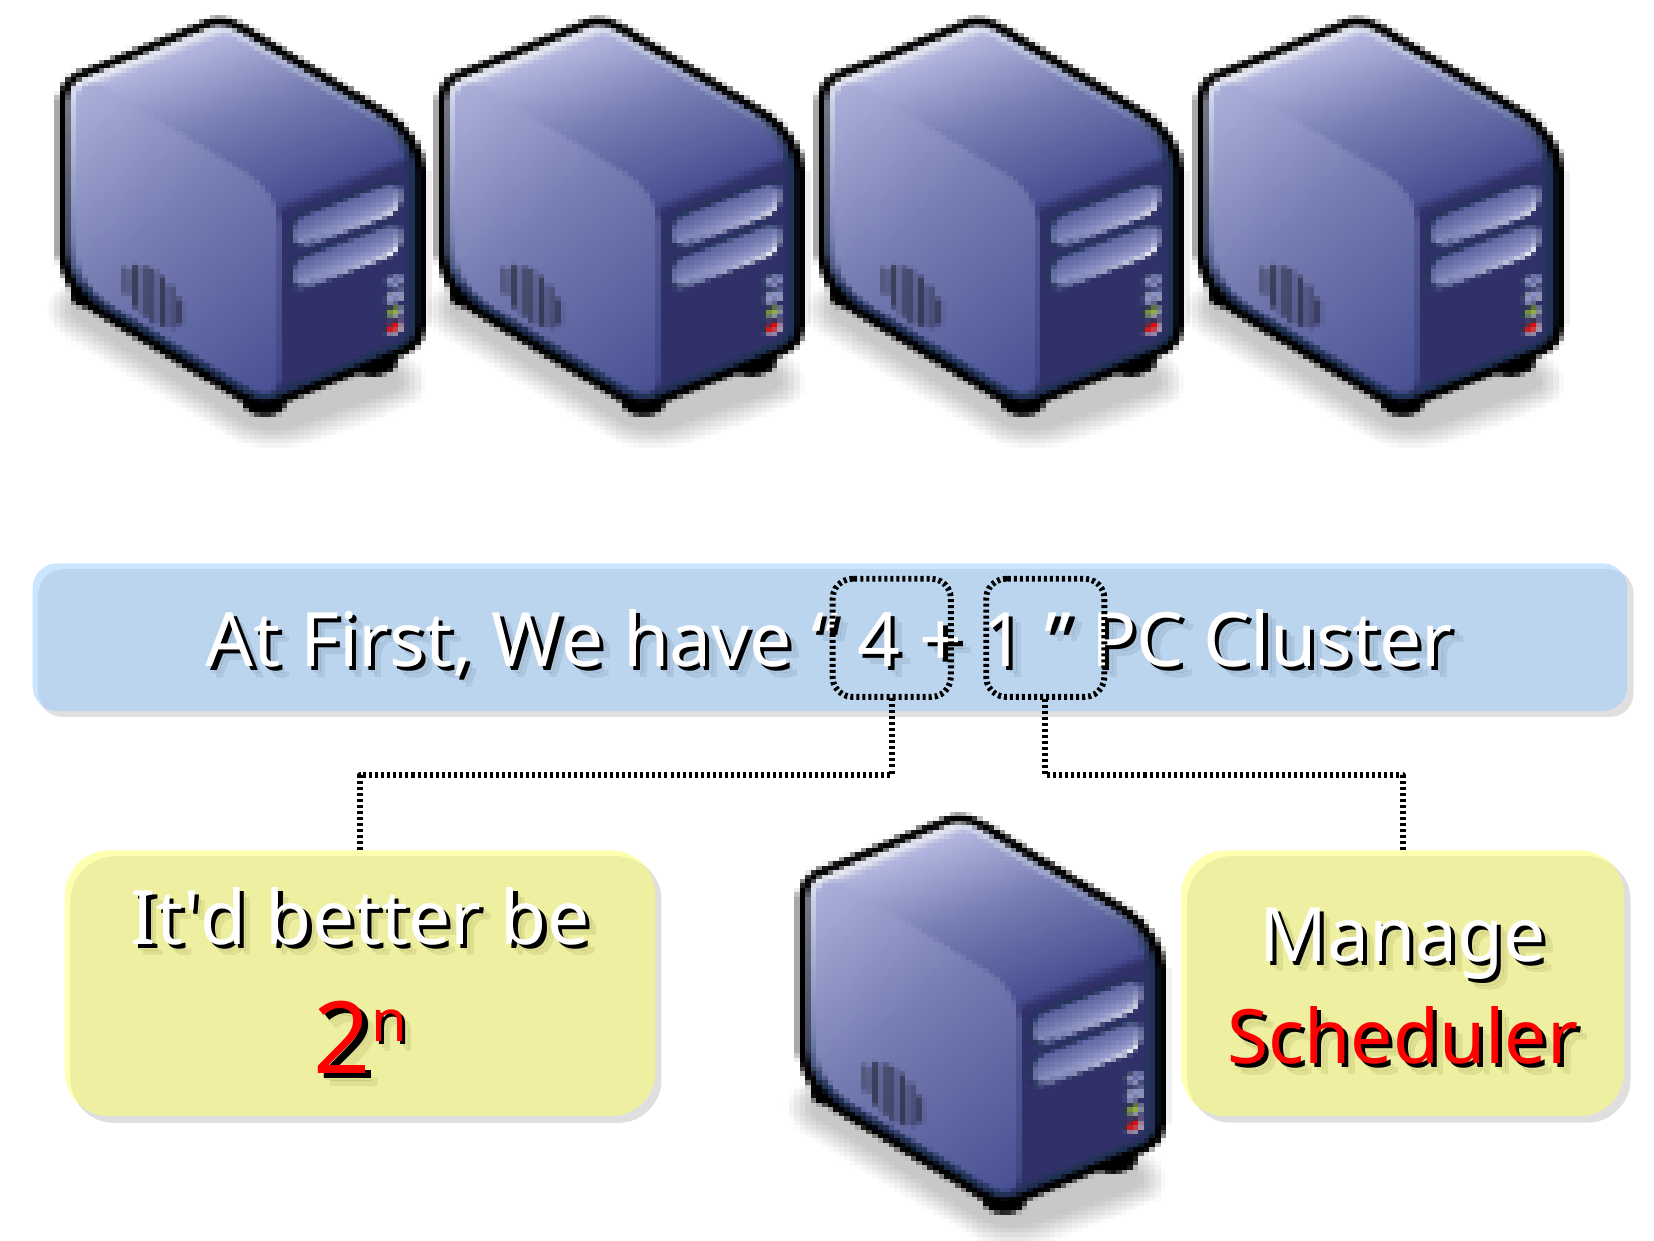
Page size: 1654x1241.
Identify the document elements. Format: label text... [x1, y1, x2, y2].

text_box It'd better be 2n [64, 850, 656, 1117]
picture [27, 2, 1609, 502]
picture [767, 799, 1211, 1241]
text_box Manage Scheduler [1181, 850, 1625, 1117]
text_box At First, We have “ 4 + 1 ” PC Cluster [32, 563, 1628, 712]
